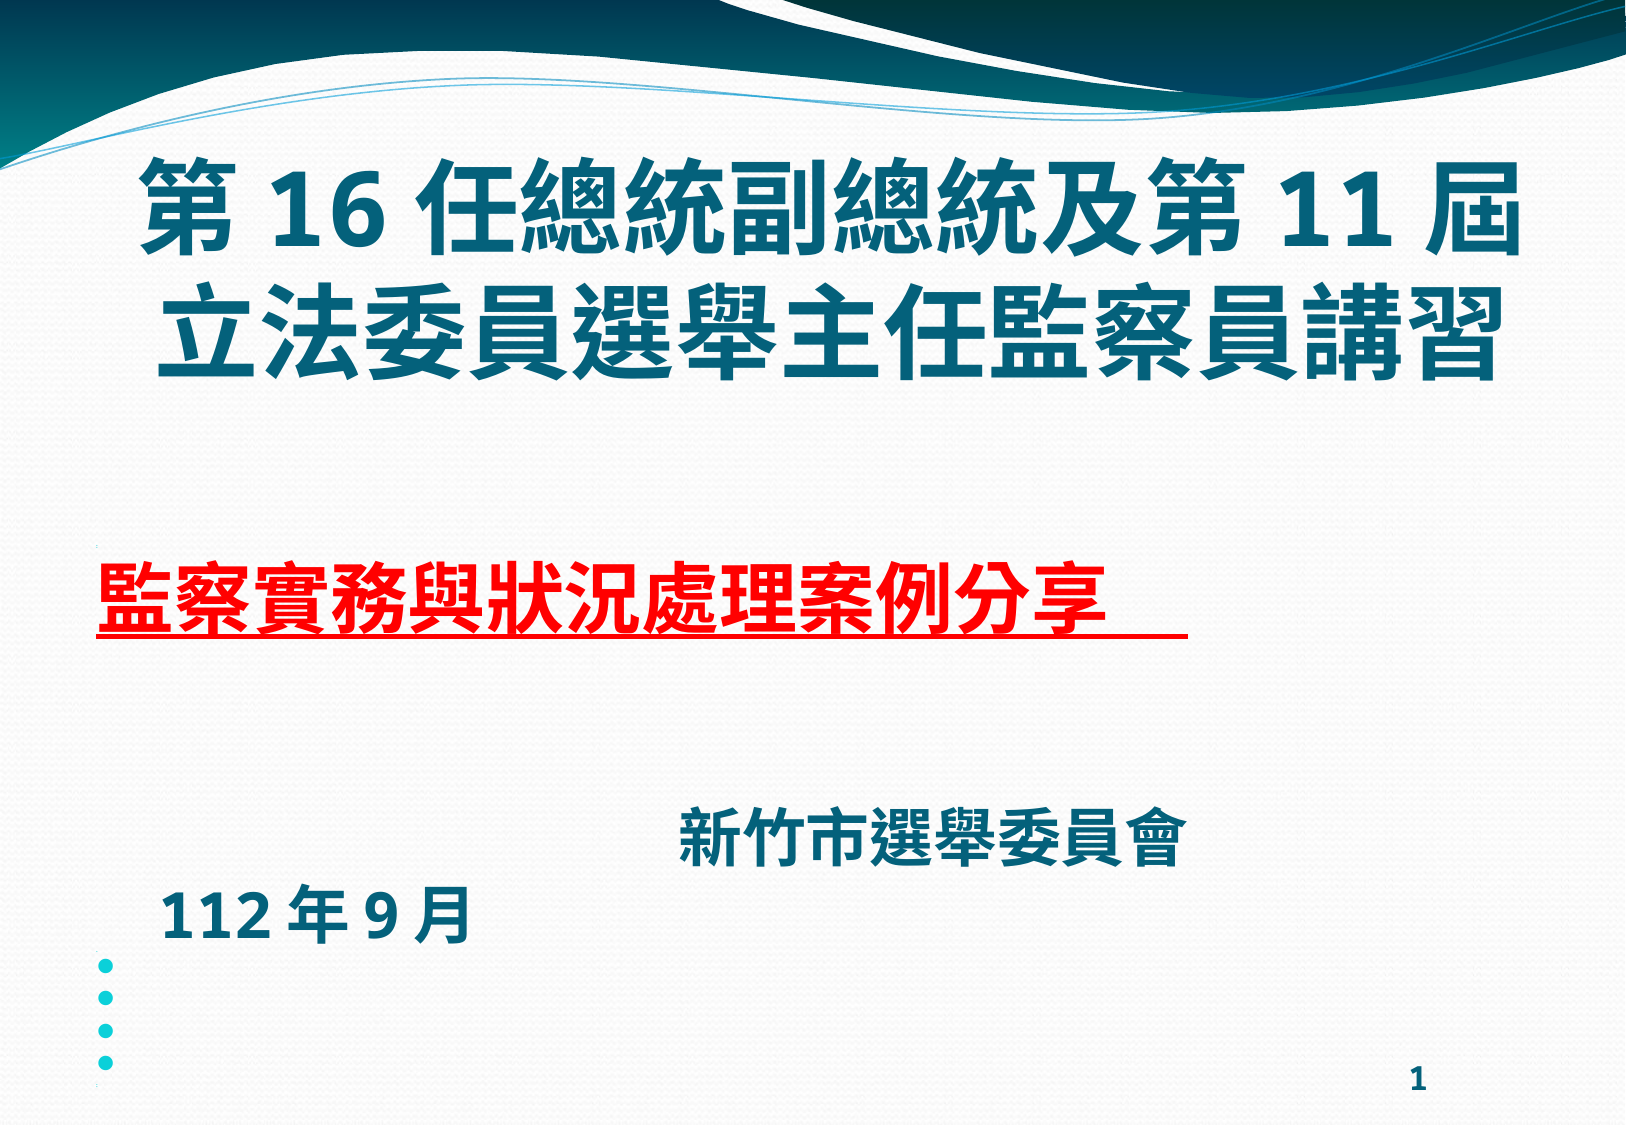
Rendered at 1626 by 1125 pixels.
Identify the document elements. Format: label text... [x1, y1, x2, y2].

text_box [1408, 1042, 1544, 1103]
list 監察實務與狀況處理案例分享 新竹市選舉委員會 112年9月 [81, 537, 1544, 1103]
title 第16任總統副總統及第11屆立法委員選舉主任監察員講習 [100, 55, 1564, 393]
